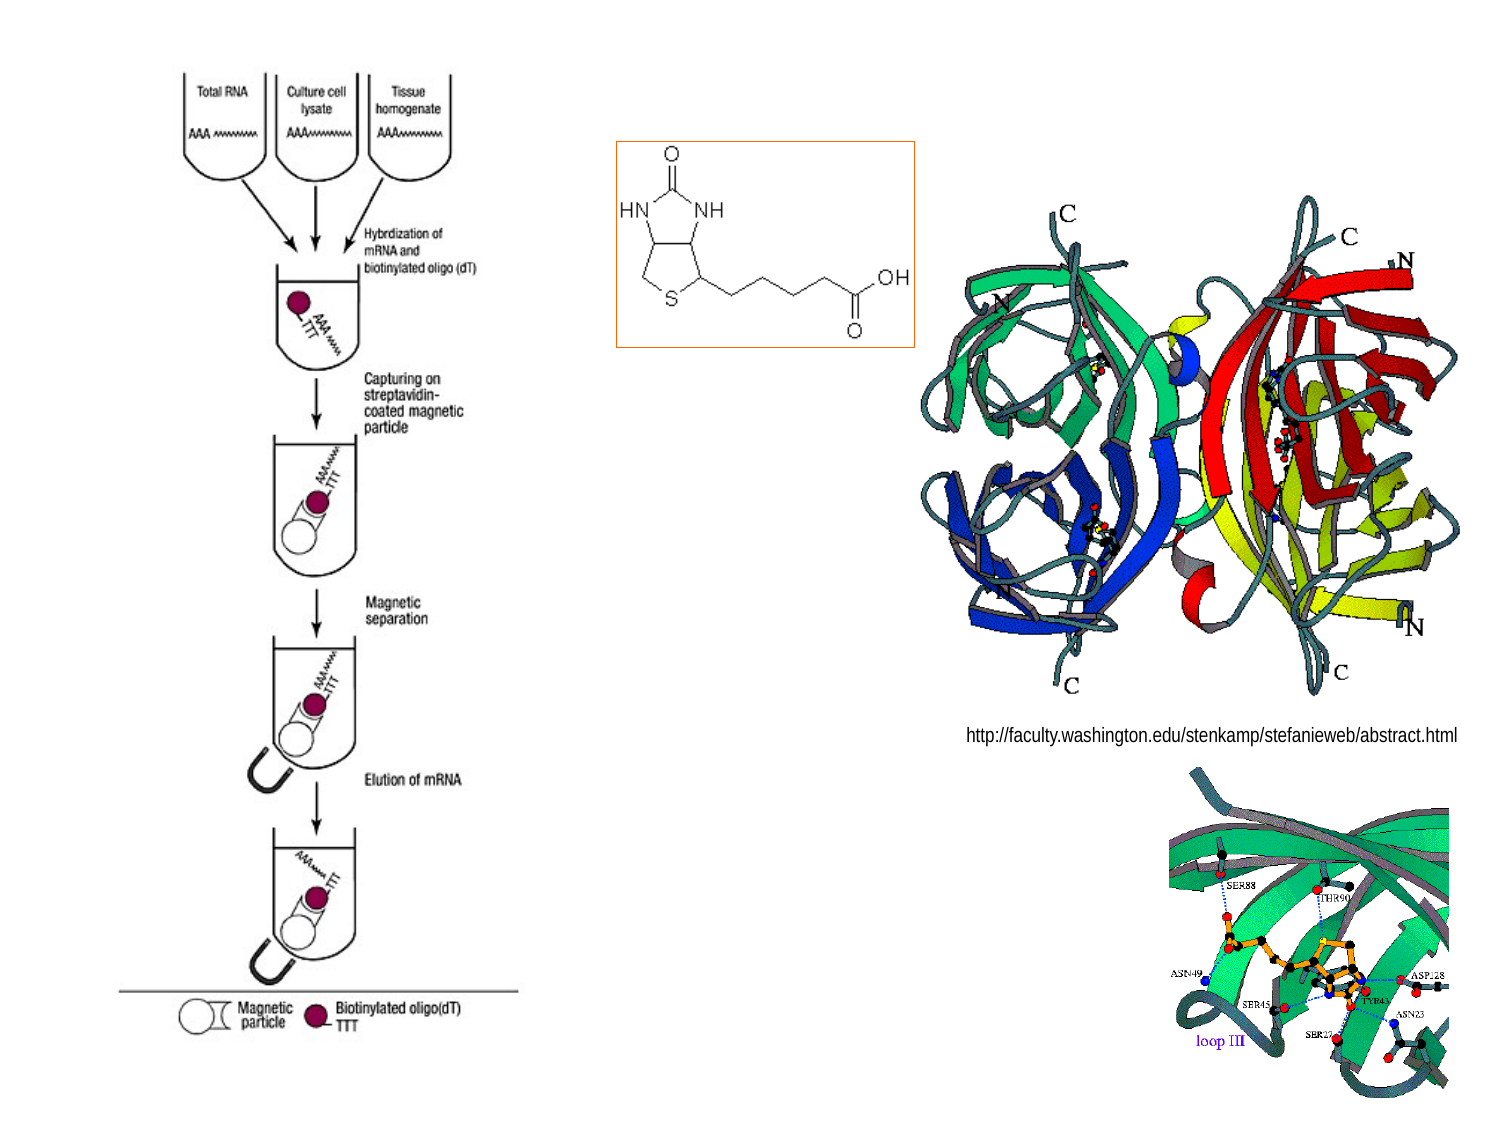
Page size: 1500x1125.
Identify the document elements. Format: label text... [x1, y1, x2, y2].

text_box http://faculty.washington.edu/stenkamp/stefanieweb/abstract.html [951, 714, 1473, 754]
picture [617, 142, 914, 347]
picture [112, 66, 526, 1045]
picture [914, 184, 1461, 710]
picture [1169, 767, 1449, 1100]
